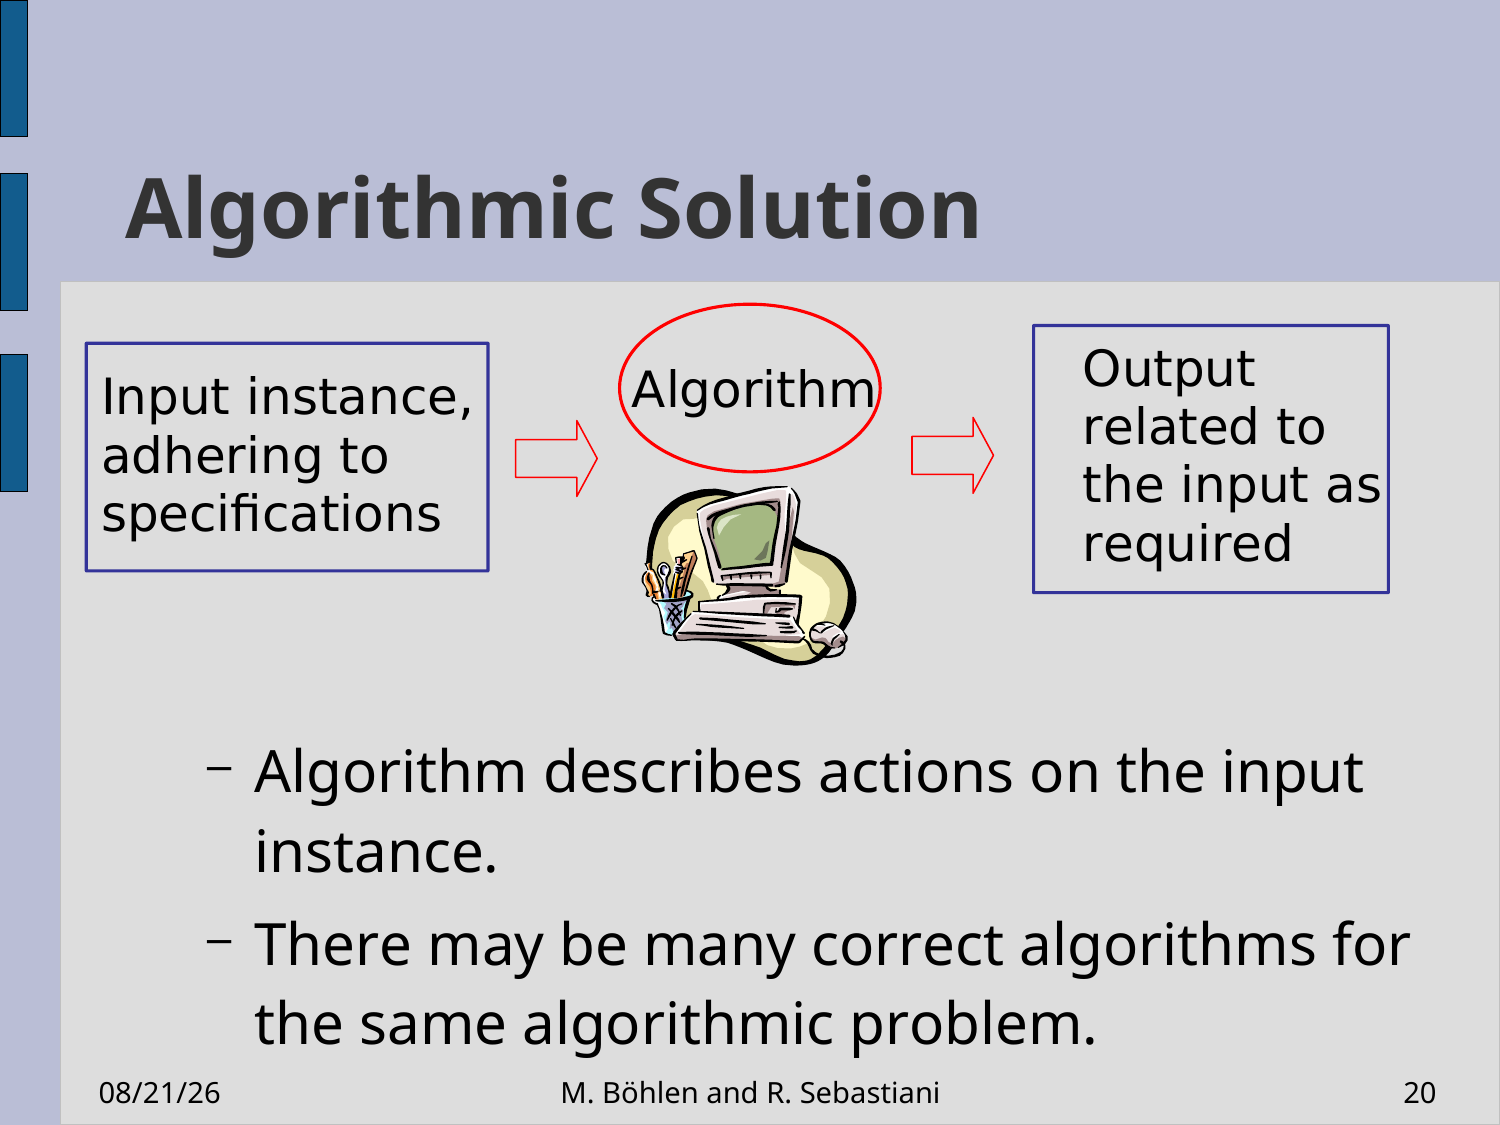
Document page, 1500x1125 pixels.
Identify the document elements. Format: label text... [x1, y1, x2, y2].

text_box Output related to the input as required [1068, 332, 1427, 645]
title Algorithmic Solution [110, 67, 1392, 271]
text_box Input instance, adhering to specifications [86, 360, 502, 616]
picture [641, 484, 859, 668]
list Algorithm describes actions on the input instance. There may be many correct algorithms for the same algorithmic problem. [97, 722, 1469, 1033]
text_box Algorithm [617, 353, 857, 426]
